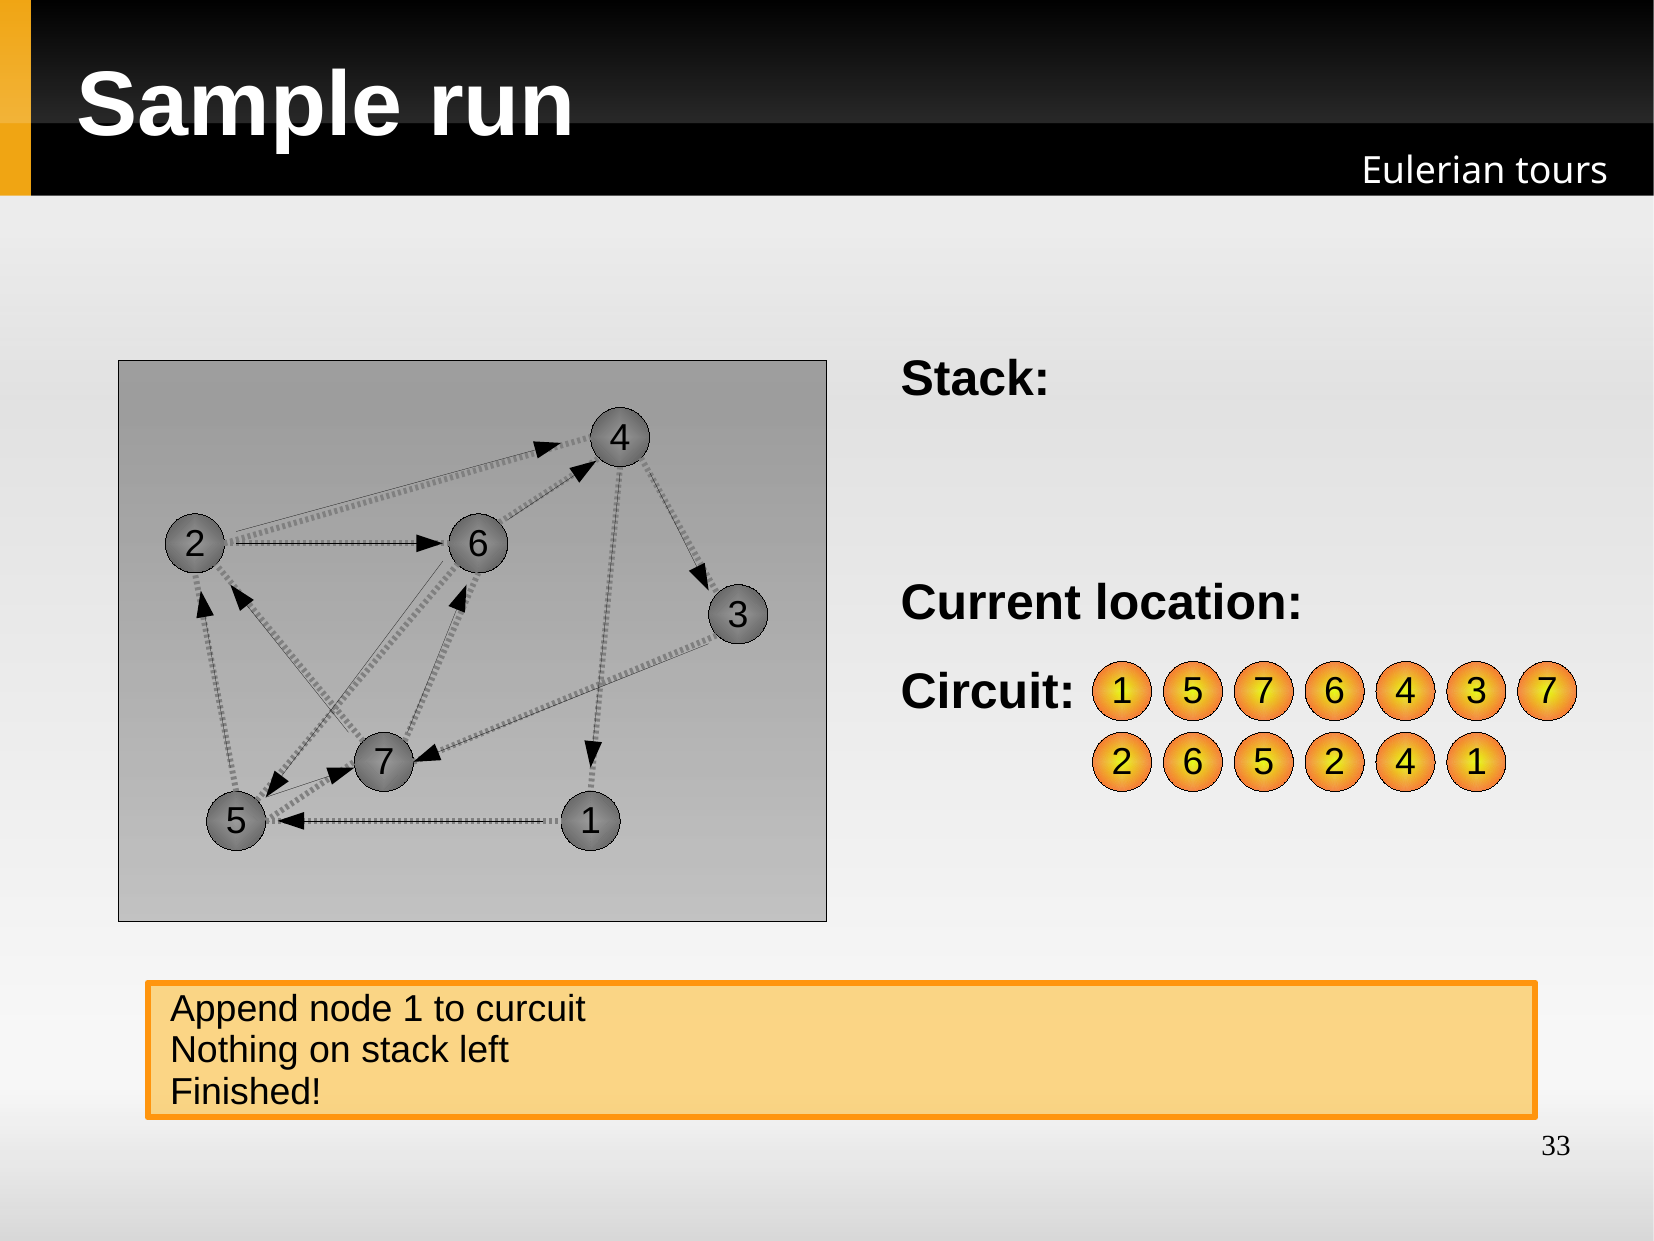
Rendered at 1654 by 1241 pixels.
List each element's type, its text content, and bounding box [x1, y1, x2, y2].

text_box 1 [1092, 661, 1152, 721]
text_box 2 [1092, 732, 1152, 792]
text_box [118, 360, 827, 922]
text_box 2 [165, 513, 225, 573]
picture [0, 0, 1654, 1241]
text_box 7 [354, 732, 414, 792]
text_box 6 [1163, 732, 1223, 792]
text_box 3 [708, 584, 768, 644]
title Sample run [76, 0, 1565, 208]
text_box Stack: [885, 342, 1123, 414]
text_box 1 [1446, 732, 1506, 792]
text_box 5 [206, 791, 266, 851]
text_box 7 [1517, 661, 1577, 721]
text_box Current location: [885, 567, 1359, 638]
text_box 4 [590, 407, 650, 467]
text_box 5 [1163, 661, 1223, 721]
text_box Append node 1 to curcuit Nothing on stack left Finished! [147, 982, 1536, 1118]
text_box 6 [448, 513, 508, 573]
text_box 3 [1446, 661, 1506, 721]
text_box 7 [1234, 661, 1294, 721]
text_box 1 [561, 791, 621, 851]
text_box 2 [1305, 732, 1365, 792]
text_box 4 [1375, 661, 1436, 721]
text_box Circuit: [885, 655, 1093, 727]
text_box 4 [1375, 732, 1436, 792]
text_box 6 [1305, 661, 1365, 721]
text_box 5 [1234, 732, 1294, 792]
